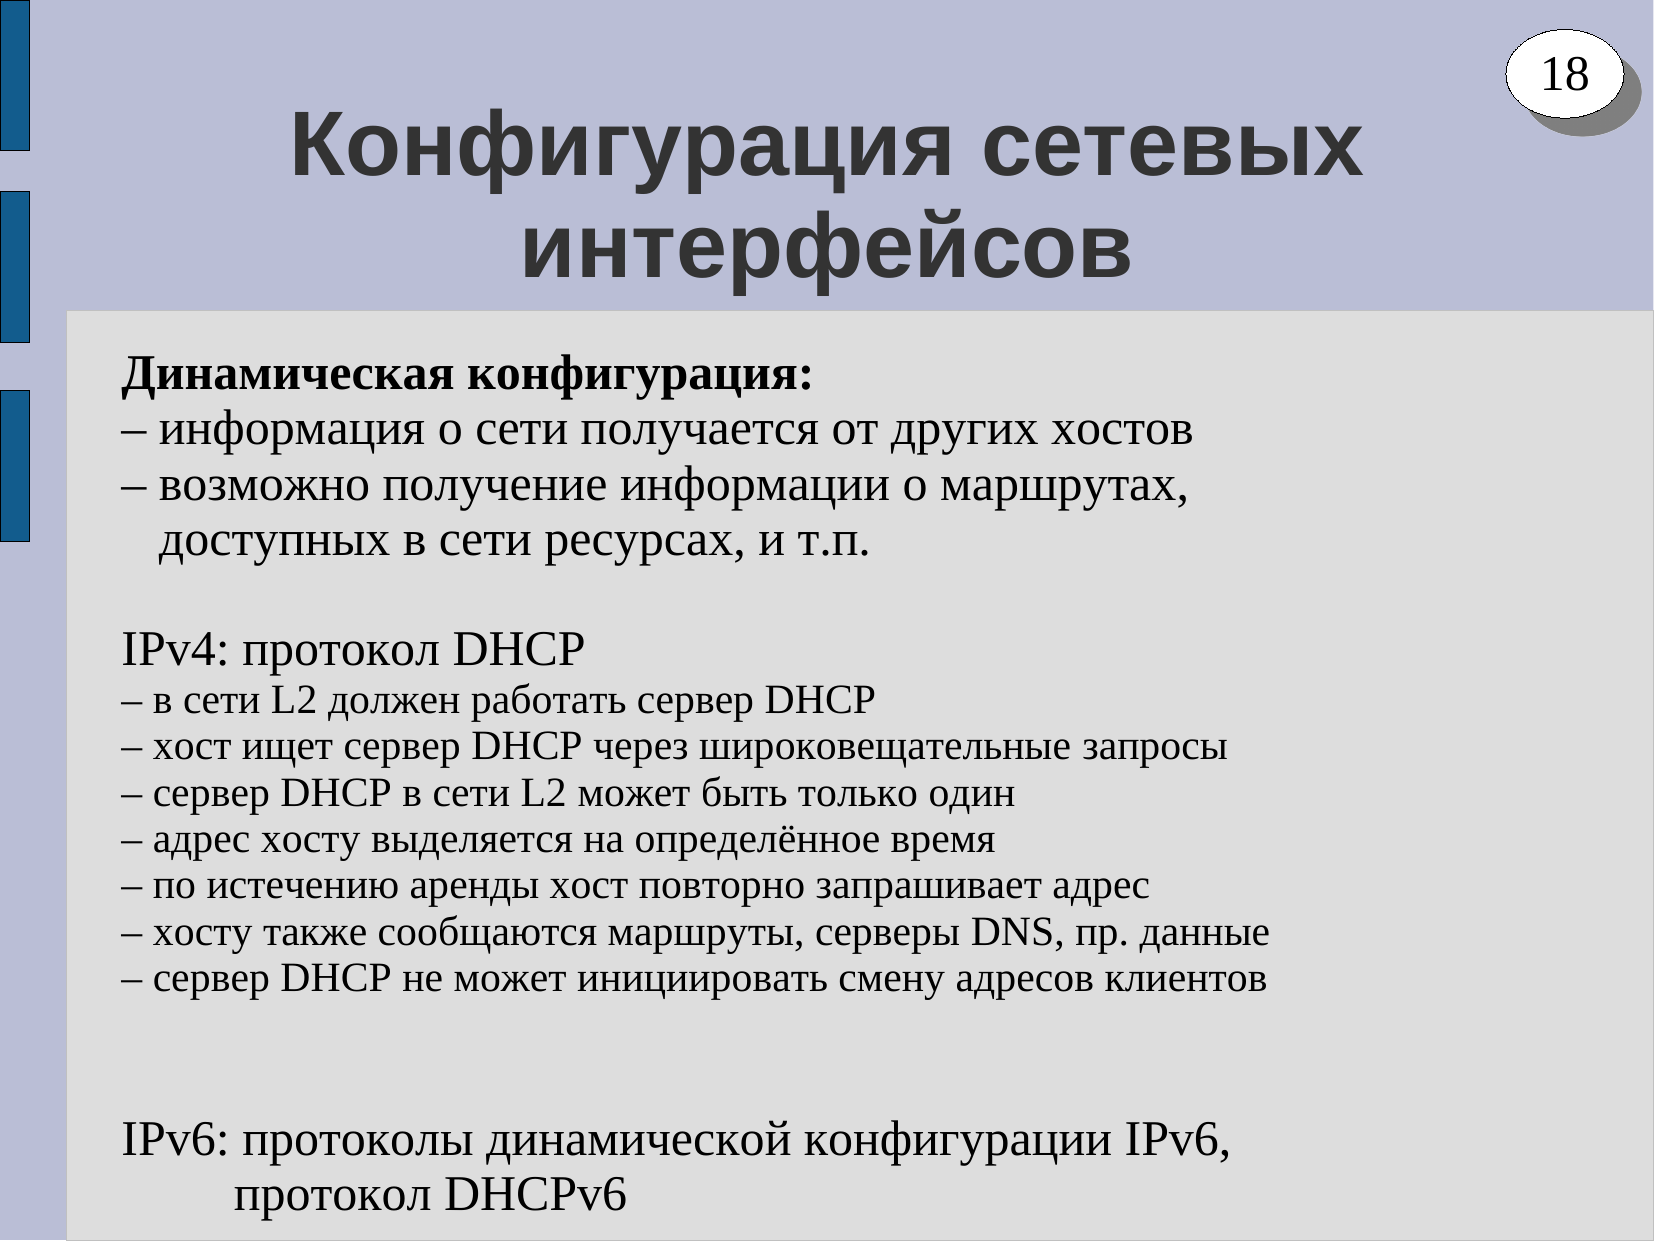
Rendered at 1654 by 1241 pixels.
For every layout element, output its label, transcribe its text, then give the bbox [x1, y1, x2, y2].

text_box 18 [1505, 29, 1625, 119]
title Конфигурация сетевых интерфейсов [121, 91, 1534, 299]
text_box Динамическая конфигурация: – информация о сети получается от других хостов – возможно получение информации о маршрутах, доступных в сети ресурсах, и т.п. IPv4: протокол DHCP – в сети L2 должен работать сервер DHCP – хост ищет сервер DHCP через широковещательные запросы – сервер DHCP в сети L2 может быть только один – адрес хосту выделяется на определённое время – по истечению аренды хост повторно запрашивает адрес – хосту также сообщаются маршруты, серверы DNS, пр. данные – сервер DHCP не может инициировать смену адресов клиентов IPv6: протоколы динамической конфигурации IPv6, протокол DHCPv6 [121, 344, 1534, 1164]
